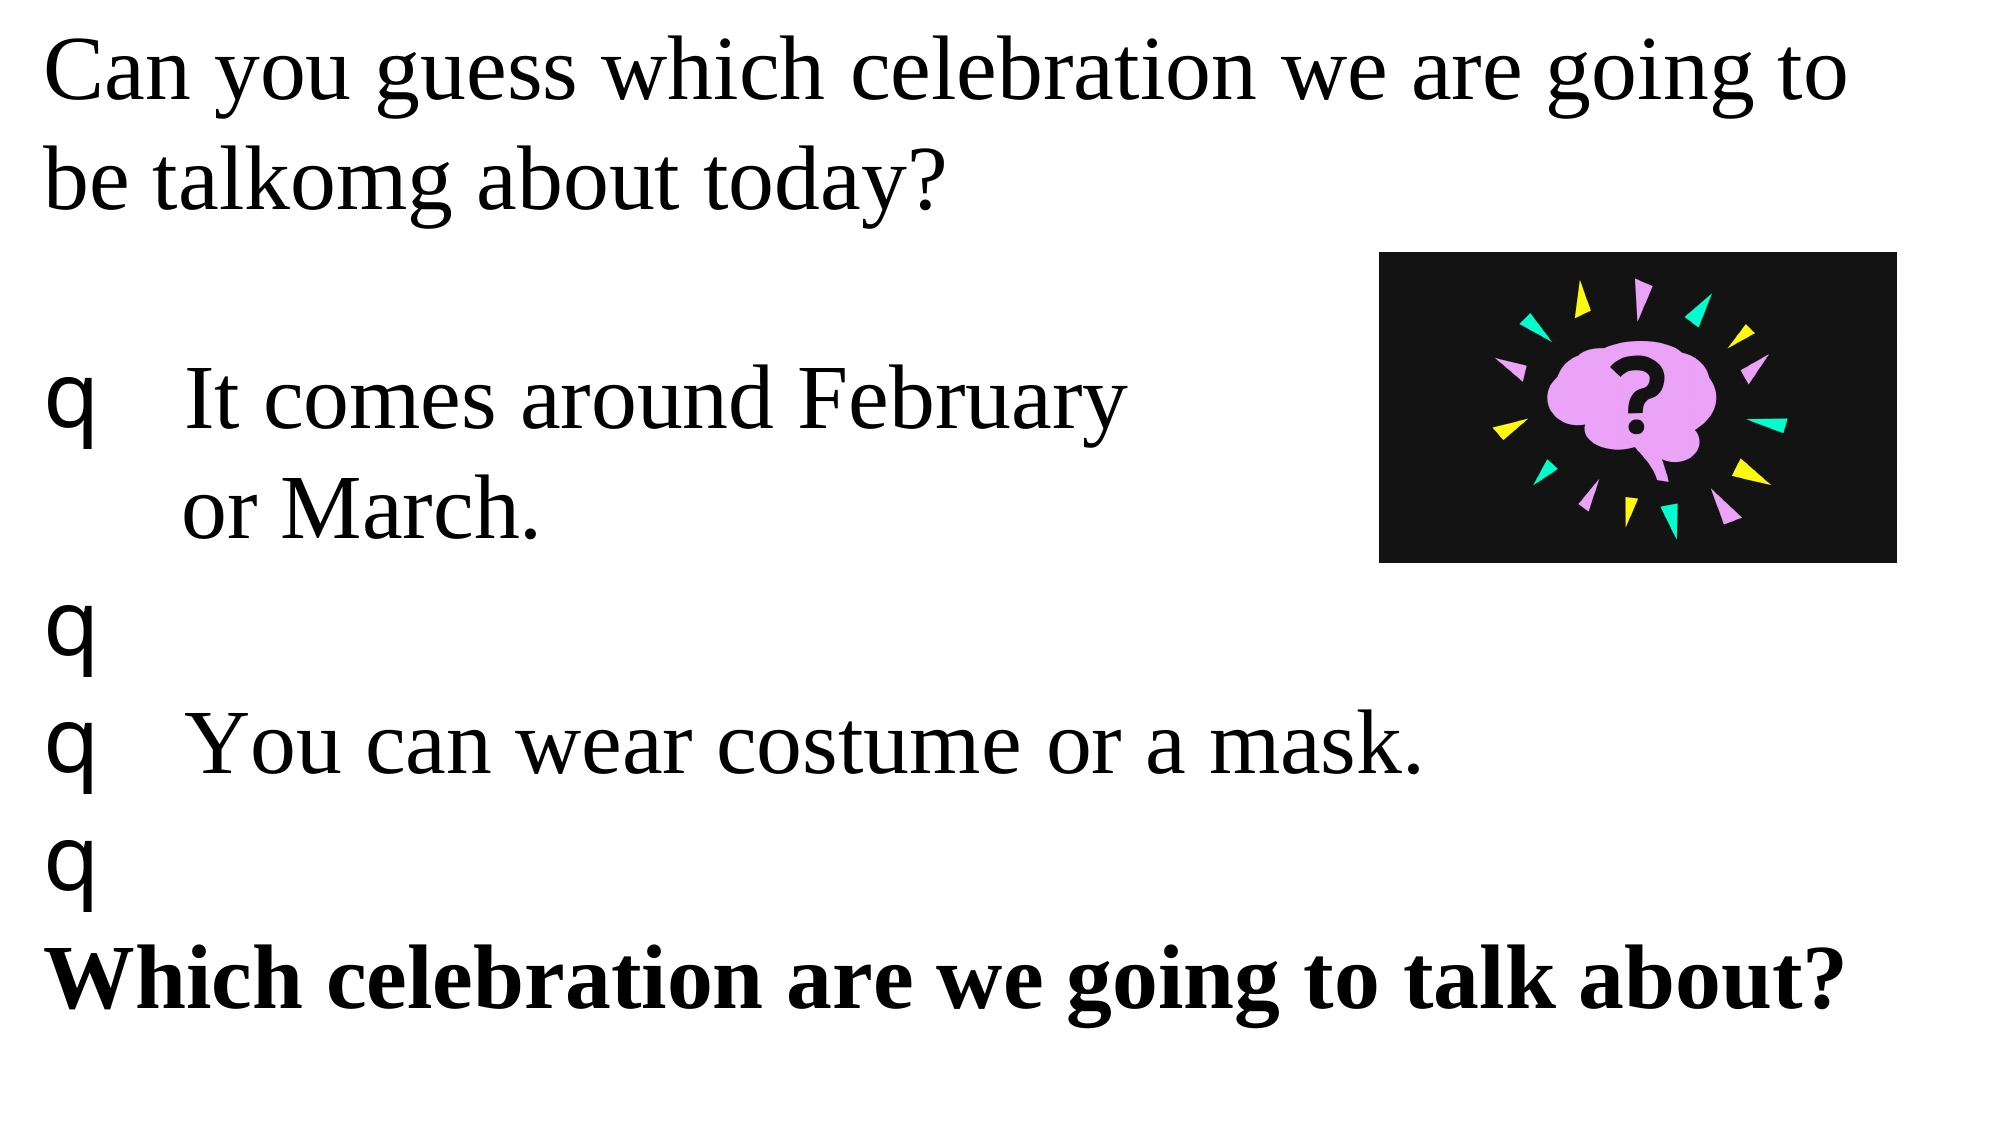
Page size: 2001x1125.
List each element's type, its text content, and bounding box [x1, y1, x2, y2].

picture [1379, 252, 1897, 563]
text_box Can you guess which celebration we are going to be talkomg about today? It comes around February or March. You can wear costume or a mask. Which celebration are we going to talk about? [28, 0, 1972, 1015]
